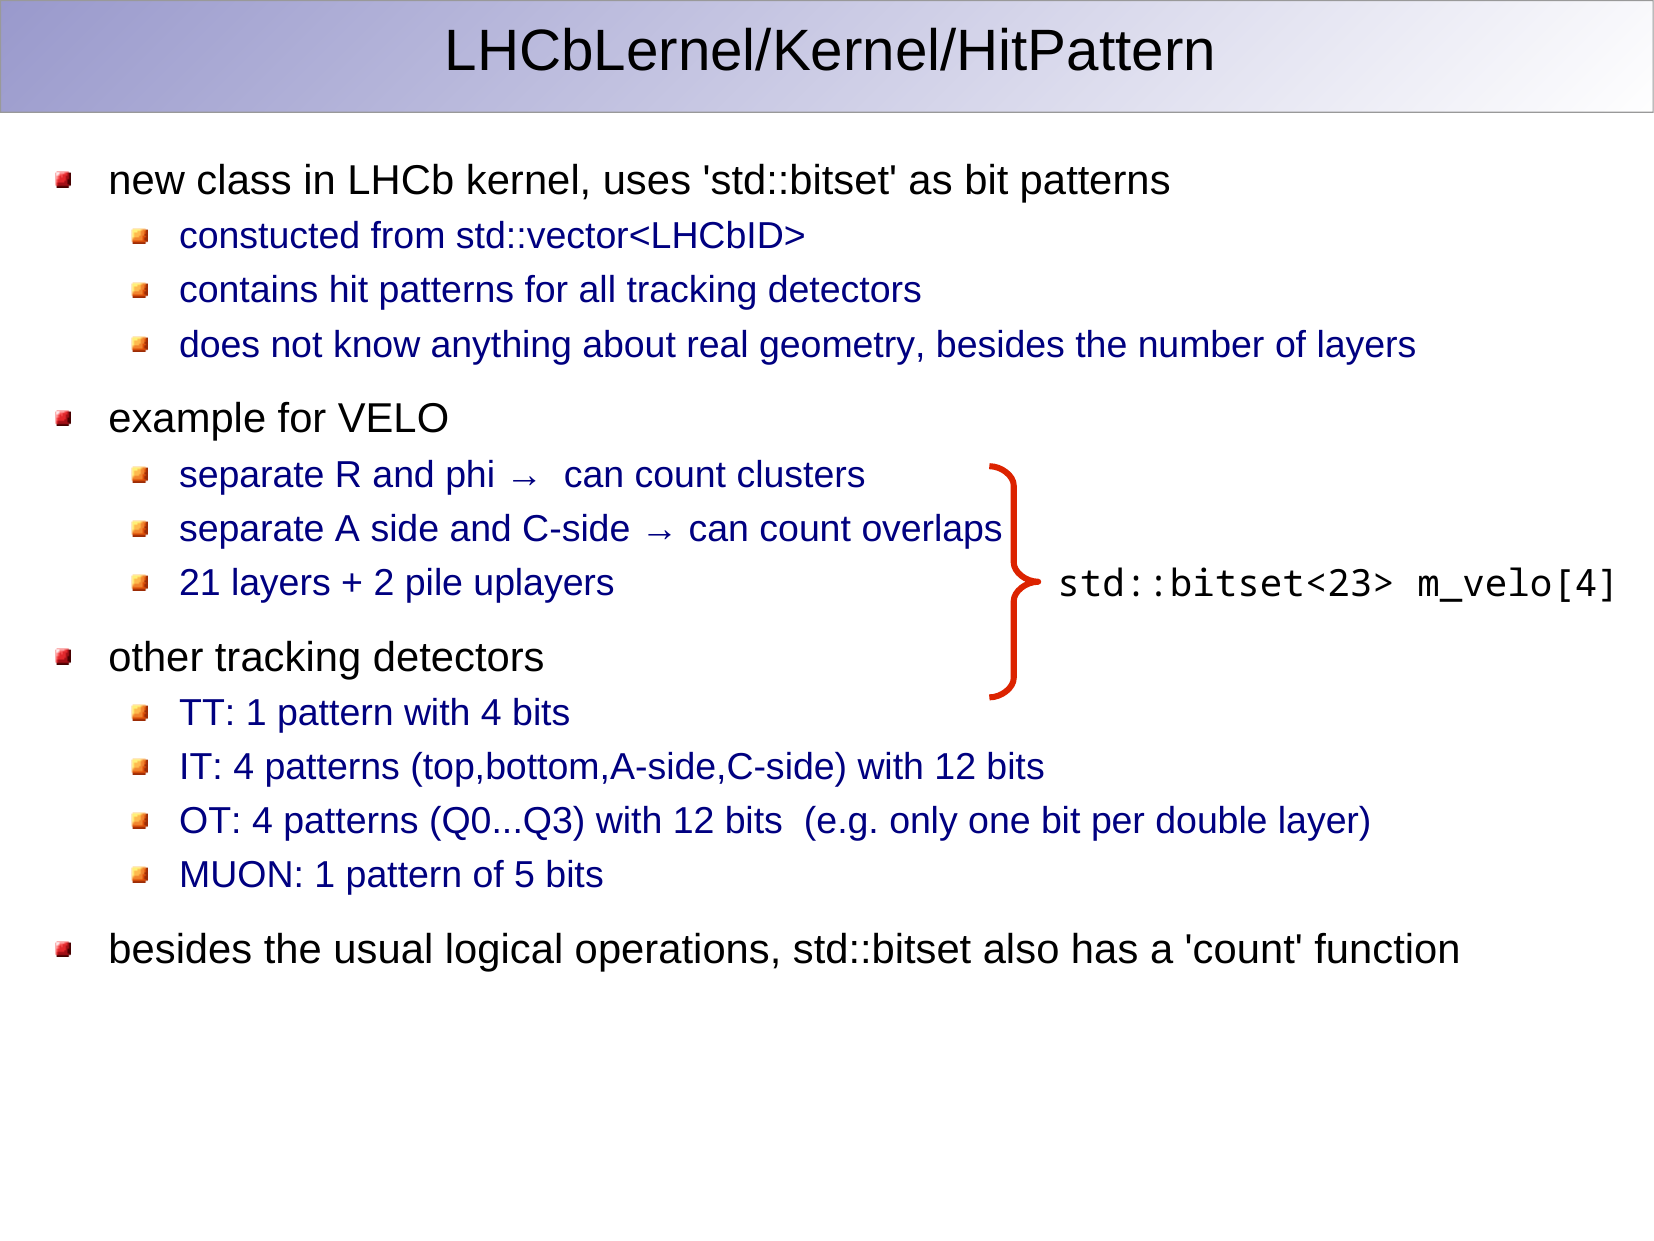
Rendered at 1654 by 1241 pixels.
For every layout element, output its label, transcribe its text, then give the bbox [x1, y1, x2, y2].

title LHCbLernel/Kernel/HitPattern [86, 6, 1576, 94]
text_box std::bitset<23> m_velo[4] [1027, 548, 1635, 607]
list new class in LHCb kernel, uses 'std::bitset' as bit patterns constucted from std::vector<LHCbID> contains hit patterns for all tracking detectors does not know anything about real geometry, besides the number of layers example for VELO separate R and phi → can count clusters separate A side and C-side → can count overlaps 21 layers + 2 pile uplayers other tracking detectors TT: 1 pattern with 4 bits IT: 4 patterns (top,bottom,A-side,C-side) with 12 bits OT: 4 patterns (Q0...Q3) with 12 bits (e.g. only one bit per double layer) MUON: 1 pattern of 5 bits besides the usual logical operations, std::bitset also has a 'count' function [37, 156, 1613, 1173]
